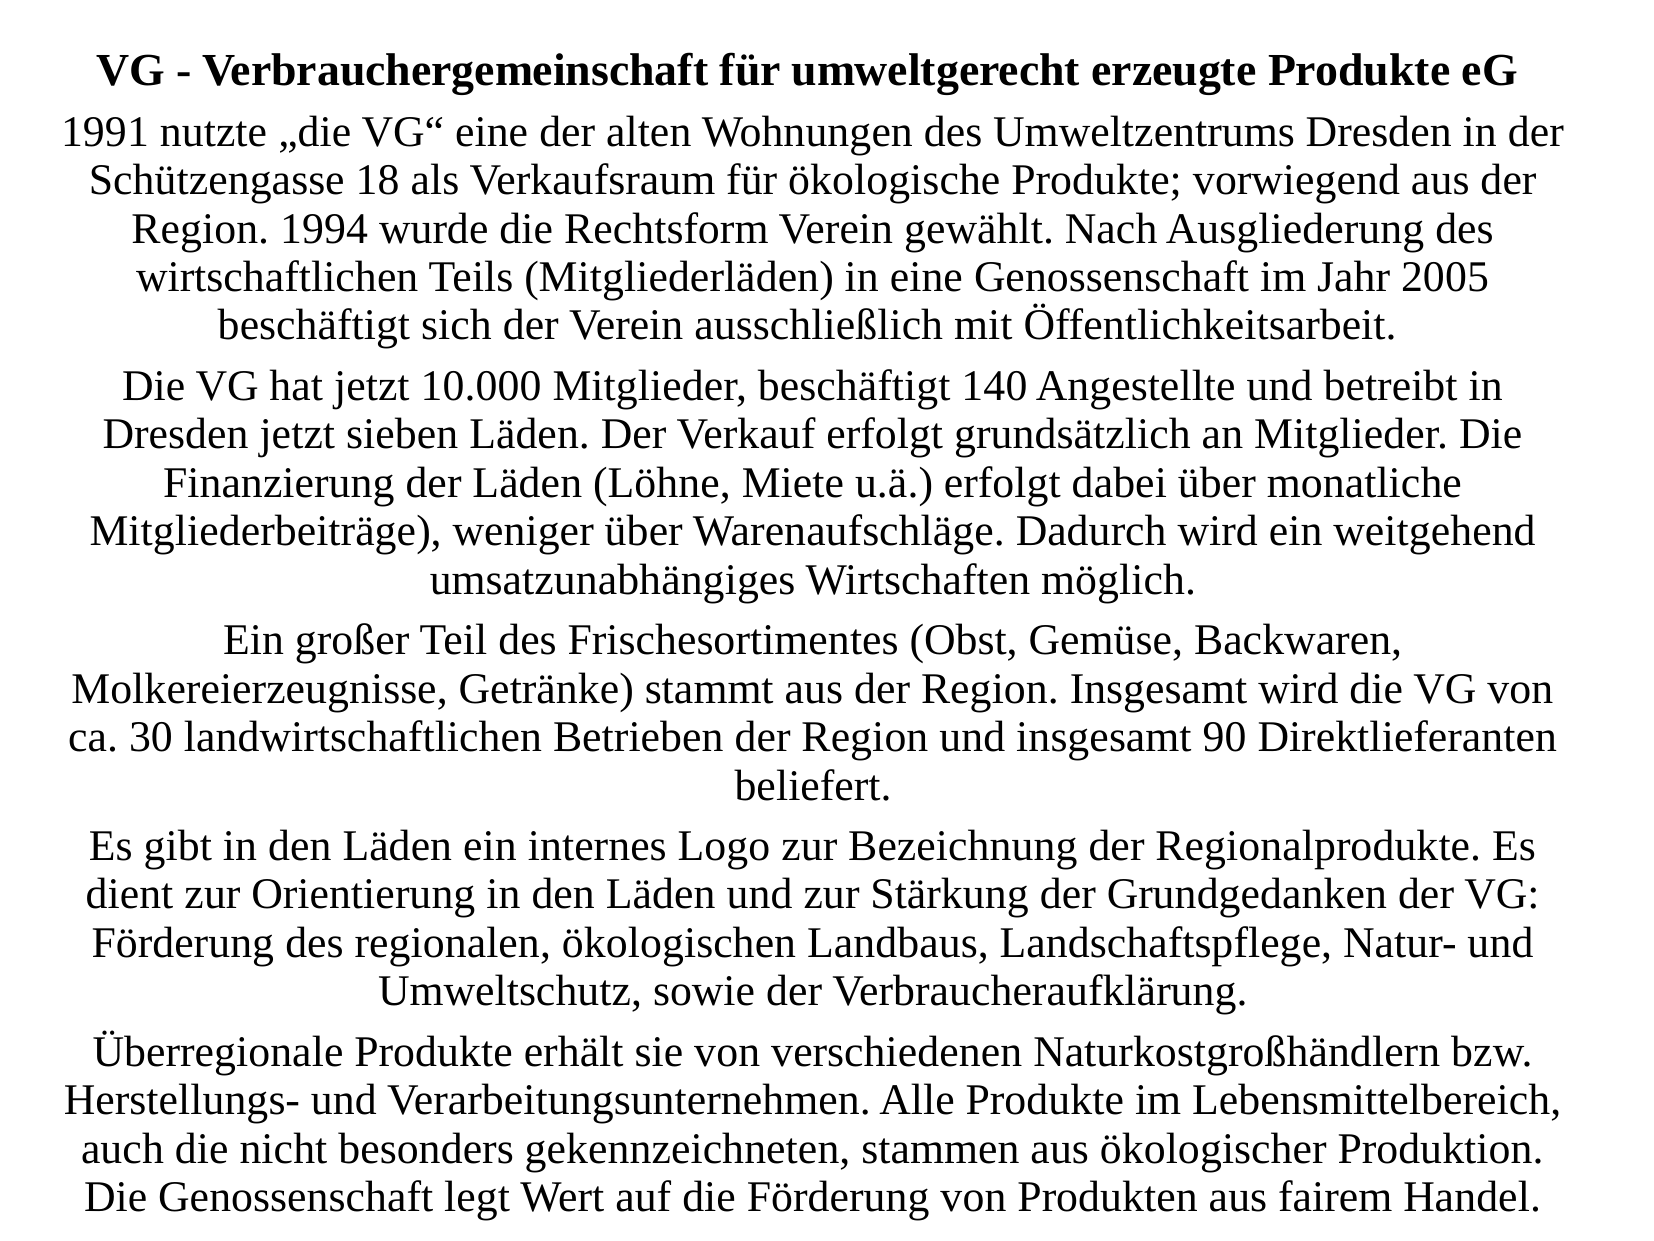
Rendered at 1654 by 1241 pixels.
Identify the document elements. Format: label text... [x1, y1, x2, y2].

text_box VG - Verbrauchergemeinschaft für umweltgerecht erzeugte Produkte eG 1991 nutzte „die VG“ eine der alten Wohnungen des Umweltzentrums Dresden in der Schützengasse 18 als Verkaufsraum für ökologische Produkte; vorwiegend aus der Region. 1994 wurde die Rechtsform Verein gewählt. Nach Ausgliederung des wirtschaftlichen Teils (Mitgliederläden) in eine Genossenschaft im Jahr 2005 beschäftigt sich der Verein ausschließlich mit Öffentlichkeitsarbeit. Die VG hat jetzt 10.000 Mitglieder, beschäftigt 140 Angestellte und betreibt in Dresden jetzt sieben Läden. Der Verkauf erfolgt grundsätzlich an Mitglieder. Die Finanzierung der Läden (Löhne, Miete u.ä.) erfolgt dabei über monatliche Mitgliederbeiträge), weniger über Warenaufschläge. Dadurch wird ein weitgehend umsatzunabhängiges Wirtschaften möglich. Ein großer Teil des Frischesortimentes (Obst, Gemüse, Backwaren, Molkereierzeugnisse, Getränke) stammt aus der Region. Insgesamt wird die VG von ca. 30 landwirtschaftlichen Betrieben der Region und insgesamt 90 Direktlieferanten beliefert. Es gibt in den Läden ein internes Logo zur Bezeichnung der Regionalprodukte. Es dient zur Orientierung in den Läden und zur Stärkung der Grundgedanken der VG: Förderung des regionalen, ökologischen Landbaus, Landschaftspflege, Natur- und Umweltschutz, sowie der Verbraucheraufklärung. Überregionale Produkte erhält sie von verschiedenen Naturkostgroßhändlern bzw. Herstellungs- und Verarbeitungsunternehmen. Alle Produkte im Lebensmittelbereich, auch die nicht besonders gekennzeichneten, stammen aus ökologischer Produktion. Die Genossenschaft legt Wert auf die Förderung von Produkten aus fairem Handel. [46, 37, 1615, 1229]
